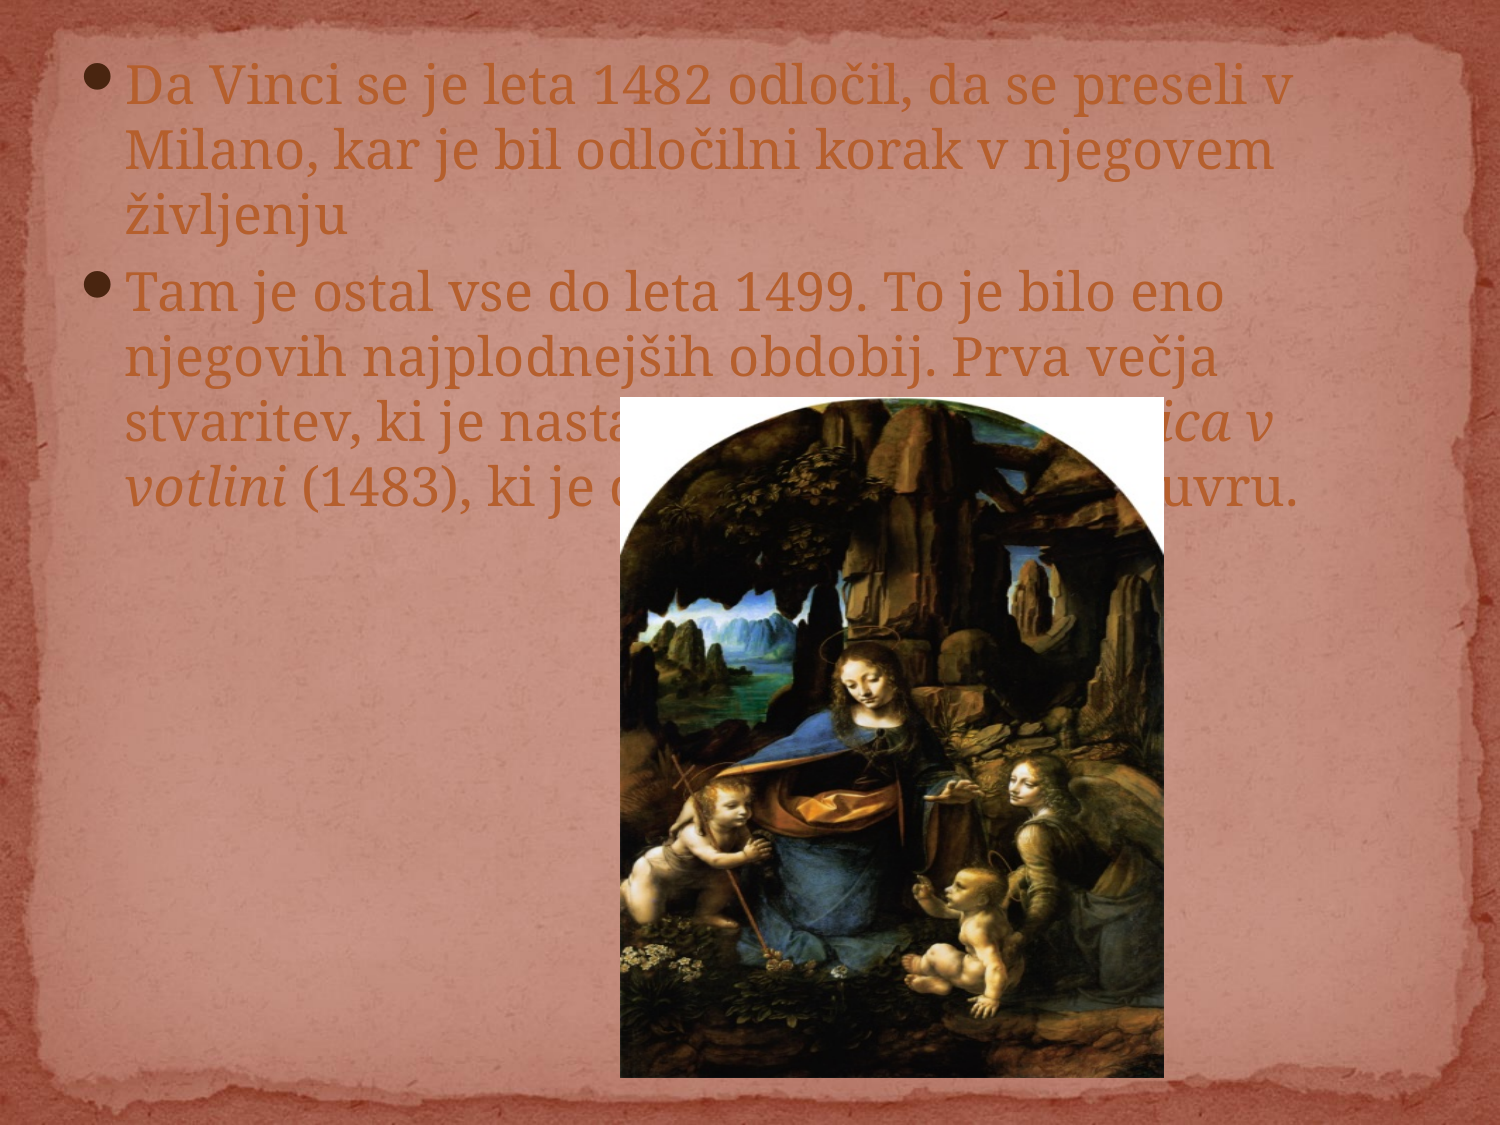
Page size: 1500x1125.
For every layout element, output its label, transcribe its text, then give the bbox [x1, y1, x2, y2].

list Da Vinci se je leta 1482 odločil, da se preseli v Milano, kar je bil odločilni korak v njegovem življenju Tam je ostal vse do leta 1499. To je bilo eno njegovih najplodnejših obdobij. Prva večja stvaritev, ki je nastala v tem času, je Devica v votlini (1483), ki je danes shranjena v Louvru. [64, 42, 1415, 793]
picture [0, 0, 1500, 1125]
